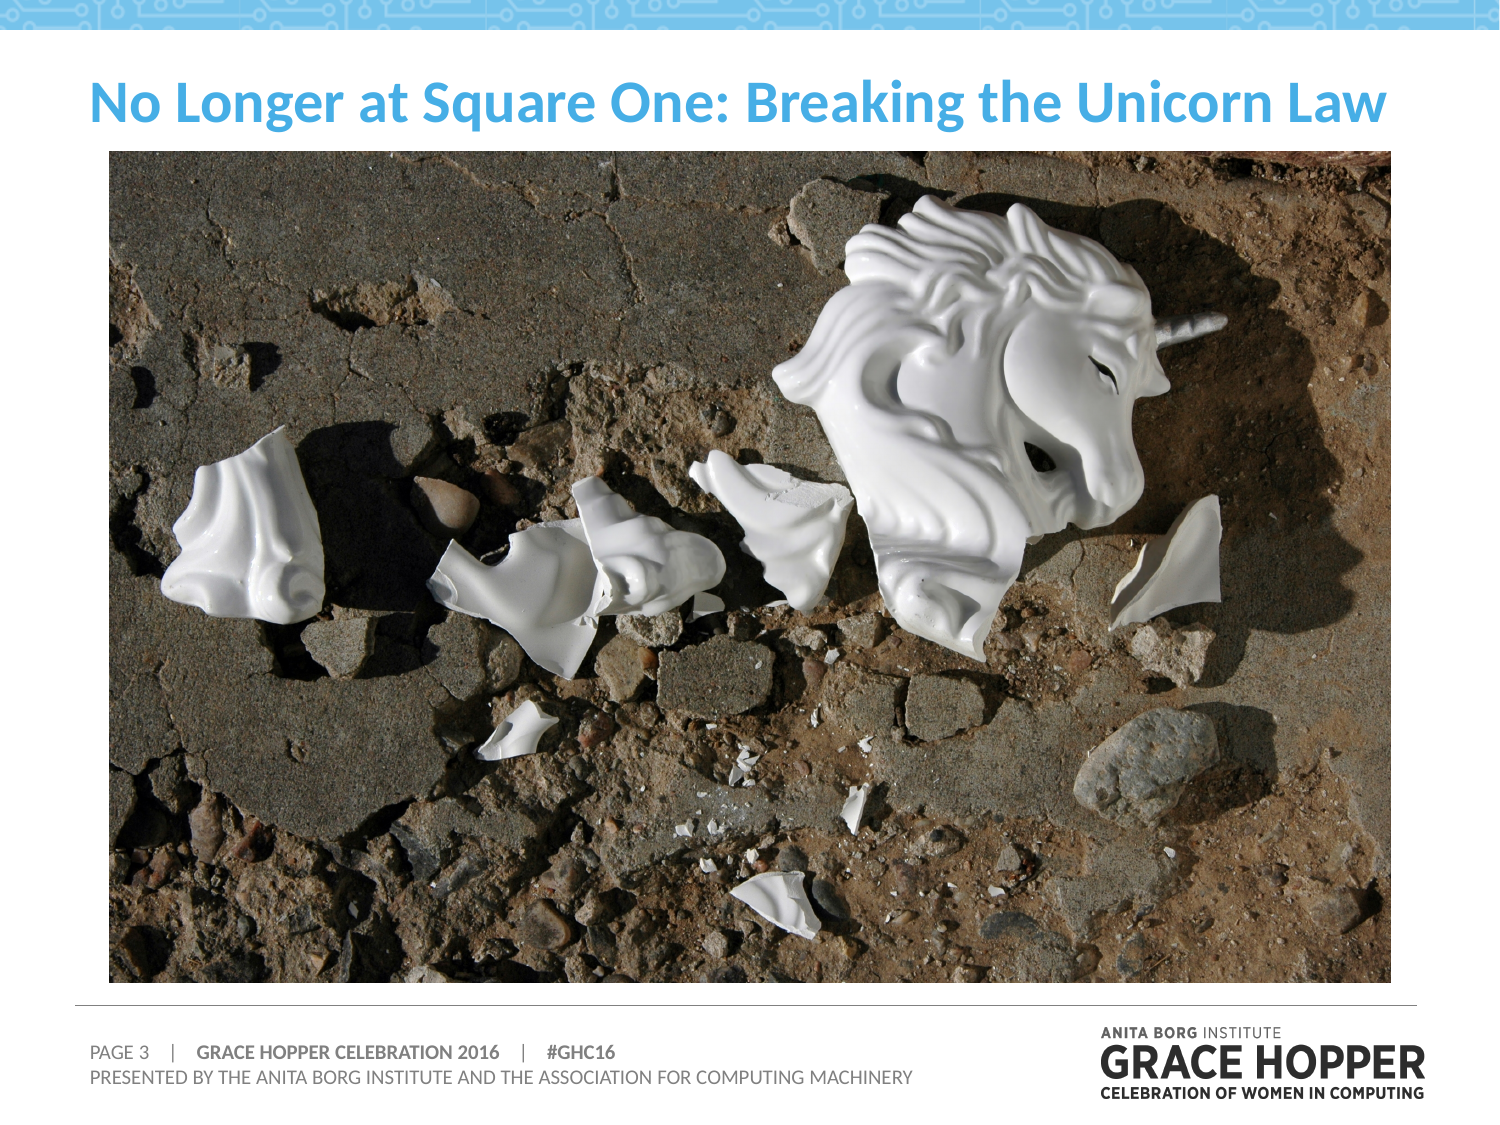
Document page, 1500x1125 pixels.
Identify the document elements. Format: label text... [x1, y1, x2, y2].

picture [0, 0, 1500, 30]
picture [109, 151, 1391, 983]
picture [1101, 1027, 1425, 1099]
text_box No Longer at Square One: Breaking the Unicorn Law [75, 45, 1425, 152]
